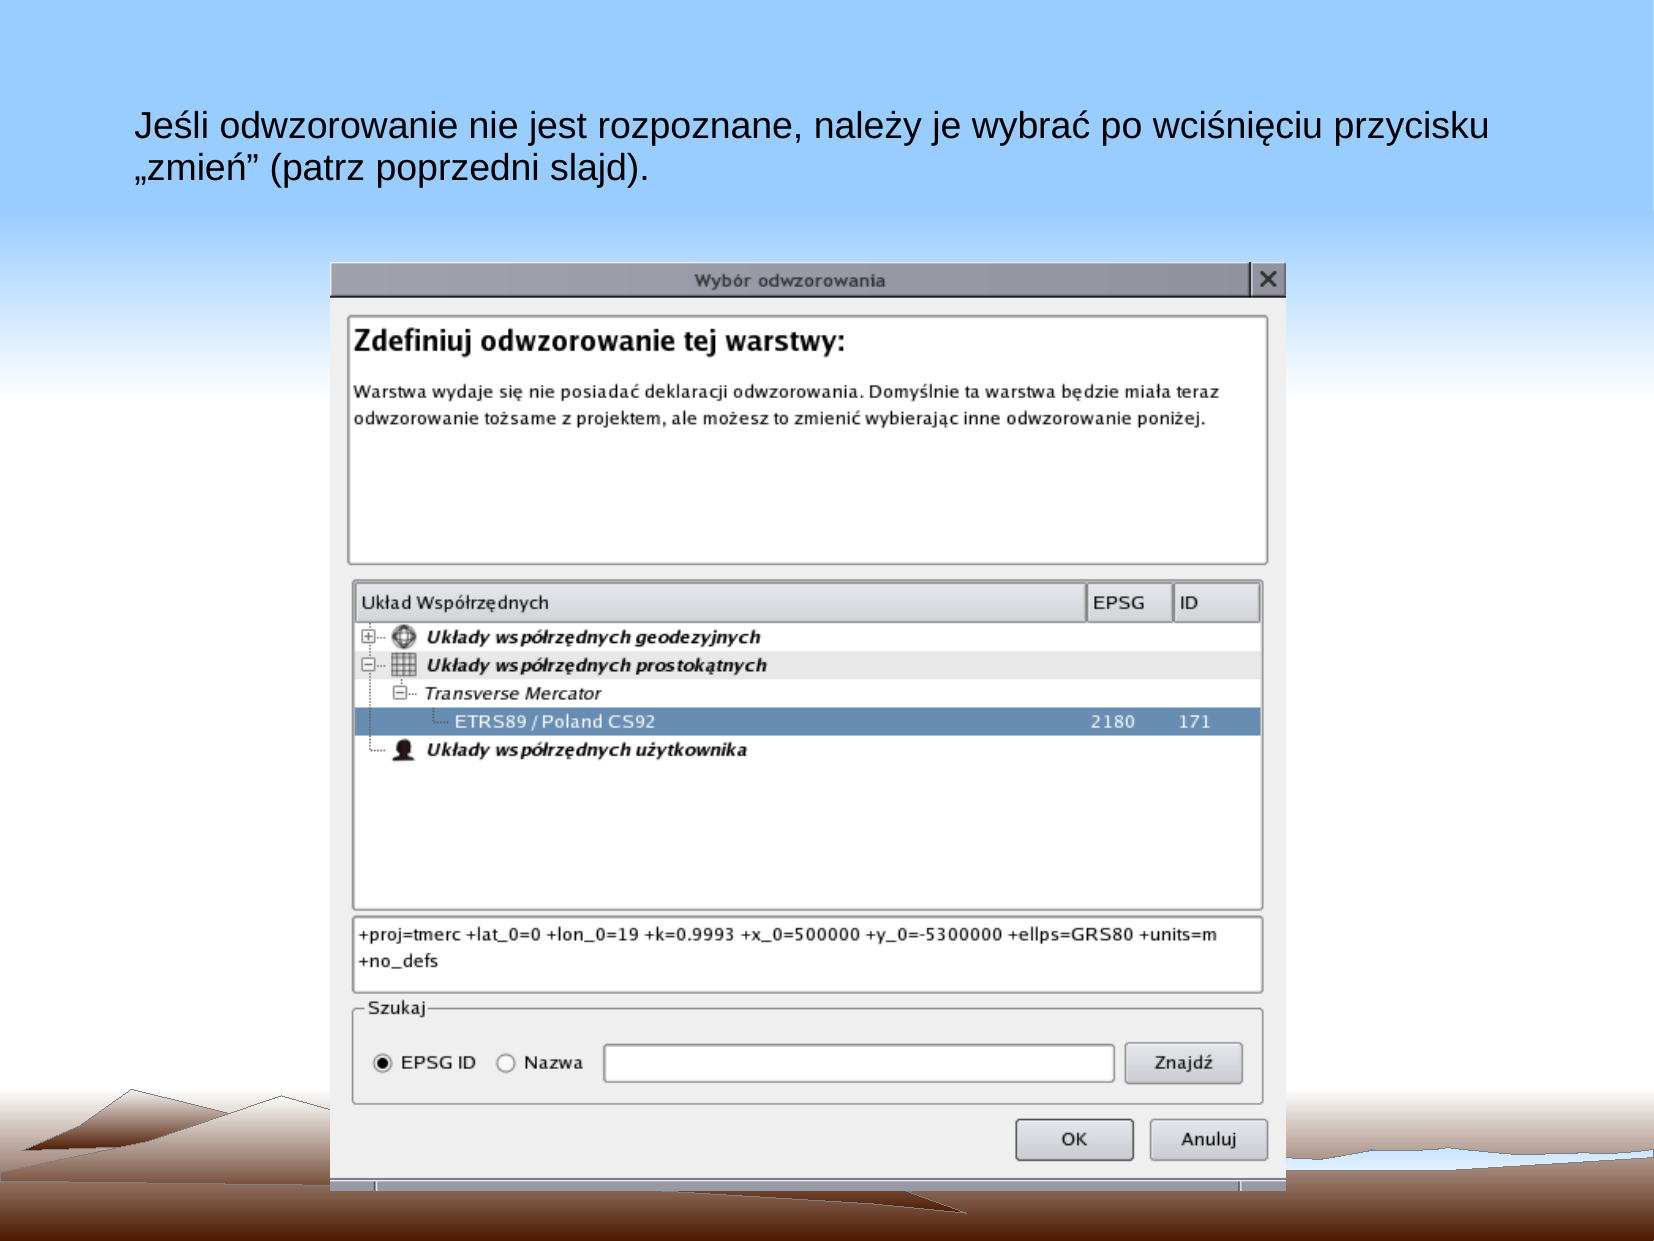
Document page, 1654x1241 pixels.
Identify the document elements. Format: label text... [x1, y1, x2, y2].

picture [330, 262, 1286, 1191]
text_box Jeśli odwzorowanie nie jest rozpoznane, należy je wybrać po wciśnięciu przycisku „zmień” (patrz poprzedni slajd). [119, 97, 1510, 196]
